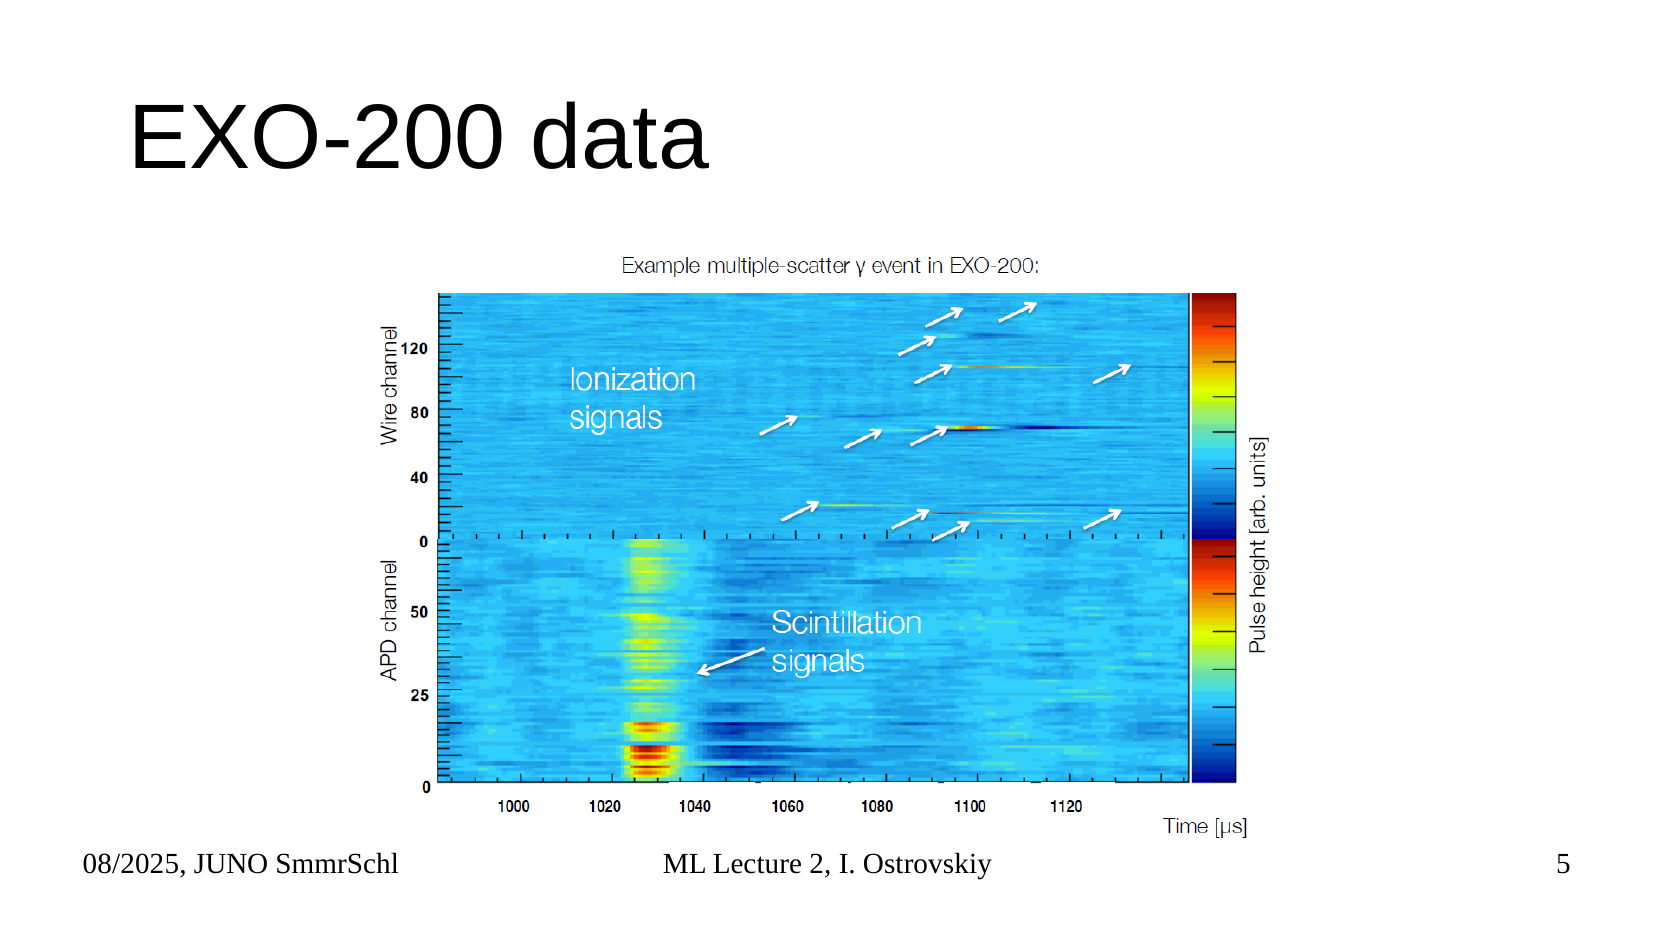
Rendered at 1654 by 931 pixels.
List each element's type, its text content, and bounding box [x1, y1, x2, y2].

title EXO-200 data [113, 49, 1540, 230]
picture [379, 247, 1275, 838]
